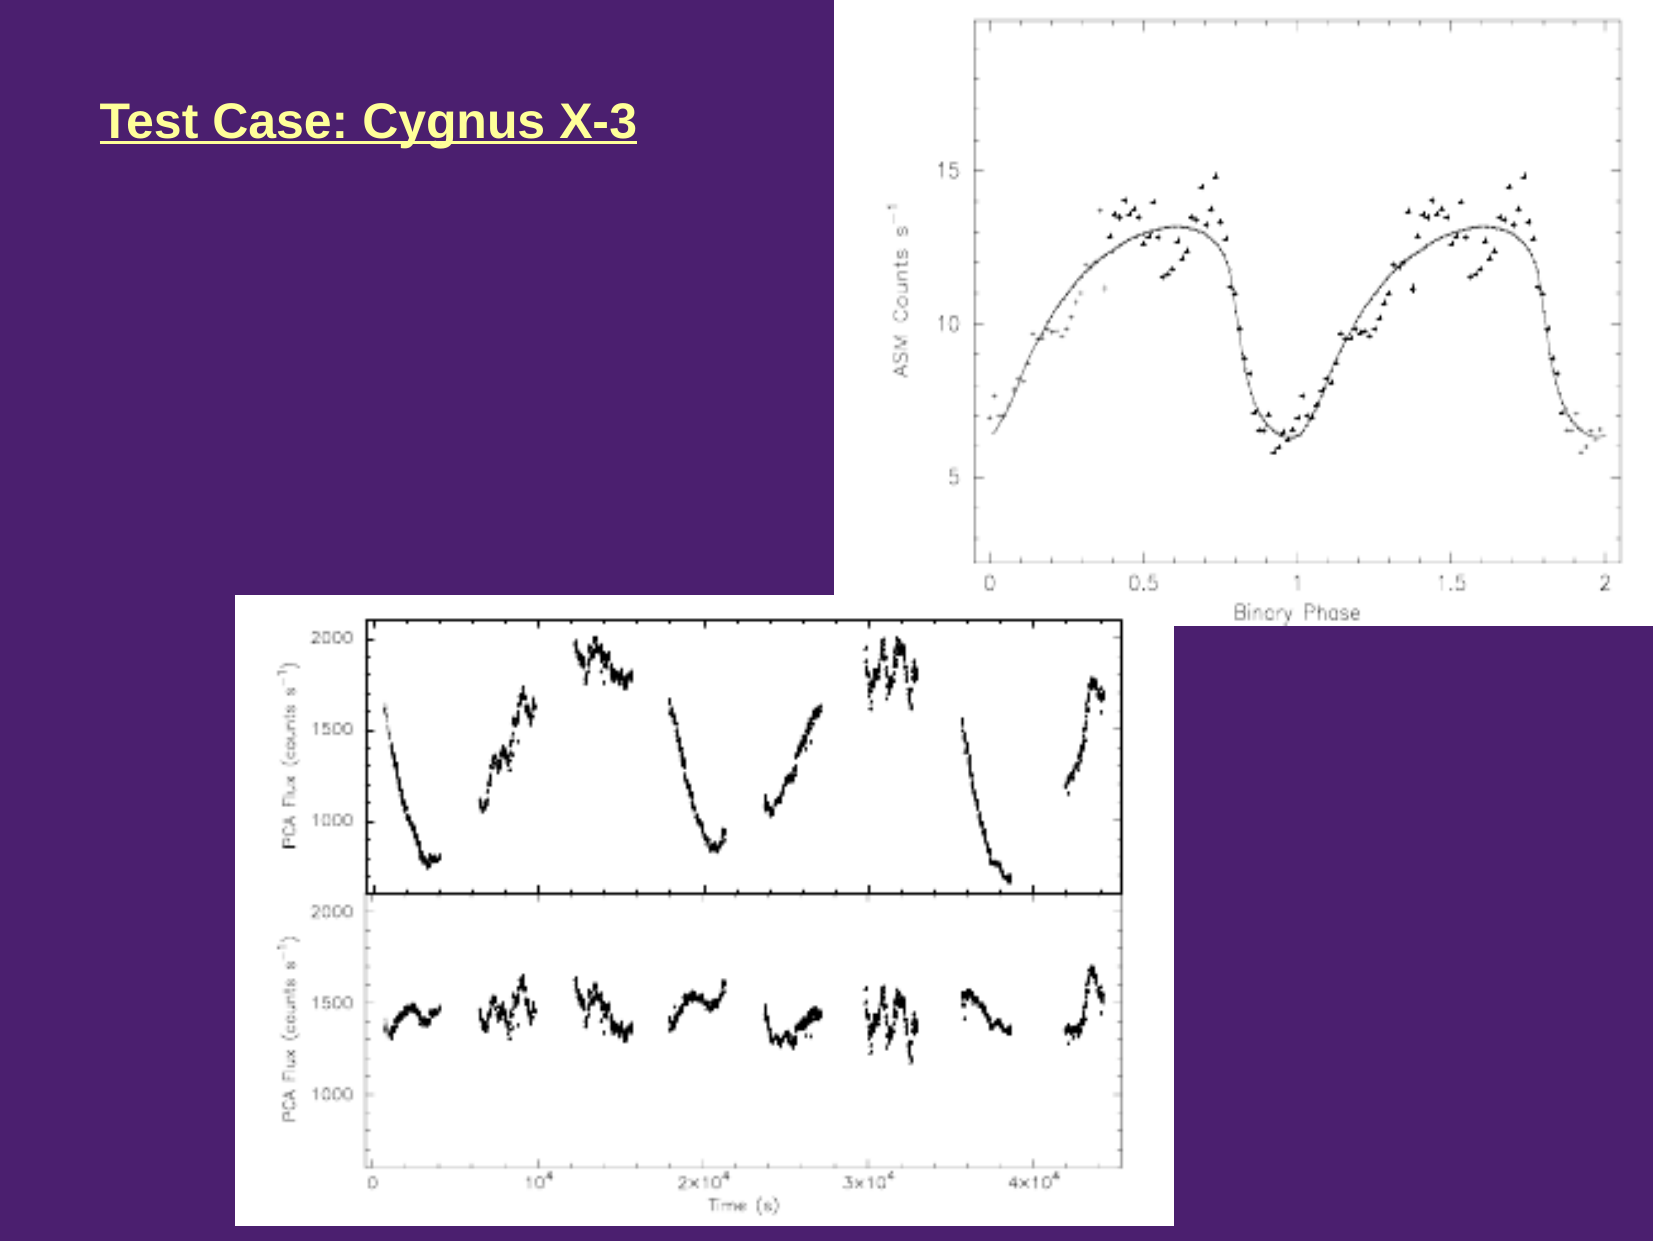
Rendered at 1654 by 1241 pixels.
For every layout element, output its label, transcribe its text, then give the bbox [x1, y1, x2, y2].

text_box Test Case: Cygnus X-3 [84, 85, 653, 157]
picture [235, 0, 1653, 1226]
